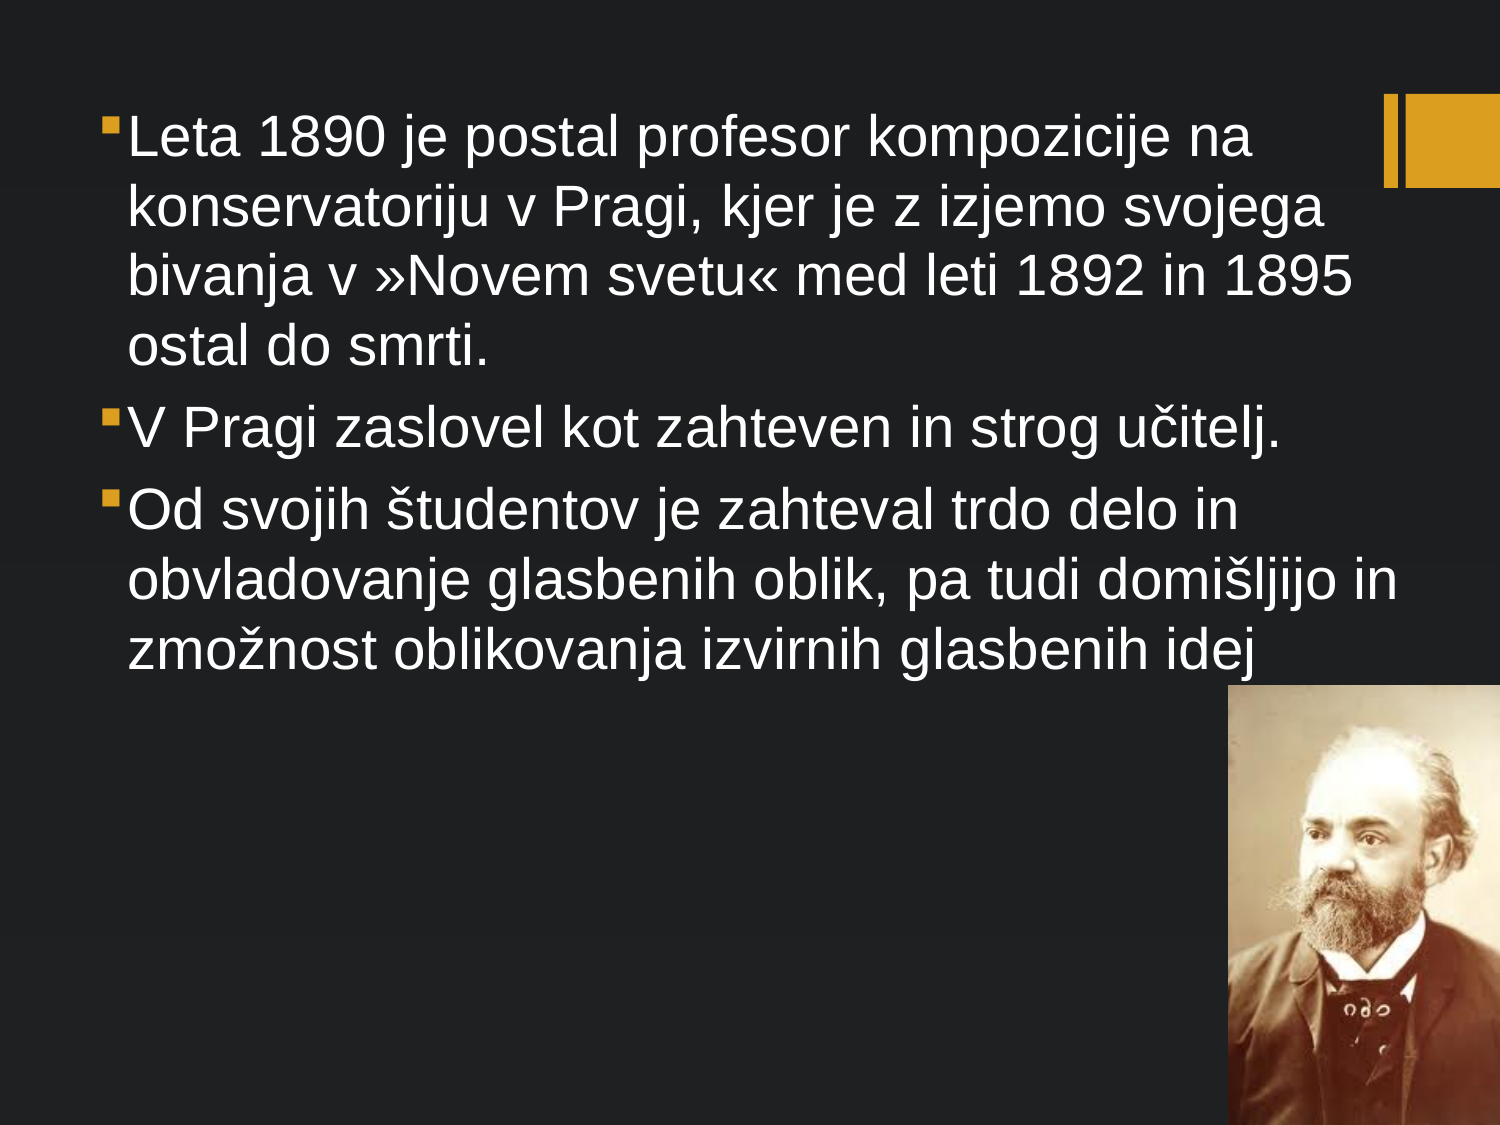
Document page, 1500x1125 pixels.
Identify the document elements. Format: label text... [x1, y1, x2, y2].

picture [1228, 685, 1500, 1125]
list Leta 1890 je postal profesor kompozicije na konservatoriju v Pragi, kjer je z izjemo svojega bivanja v »Novem svetu« med leti 1892 in 1895 ostal do smrti. V Pragi zaslovel kot zahteven in strog učitelj. Od svojih študentov je zahteval trdo delo in obvladovanje glasbenih oblik, pa tudi domišljijo in zmožnost oblikovanja izvirnih glasbenih idej [75, 90, 1425, 1005]
